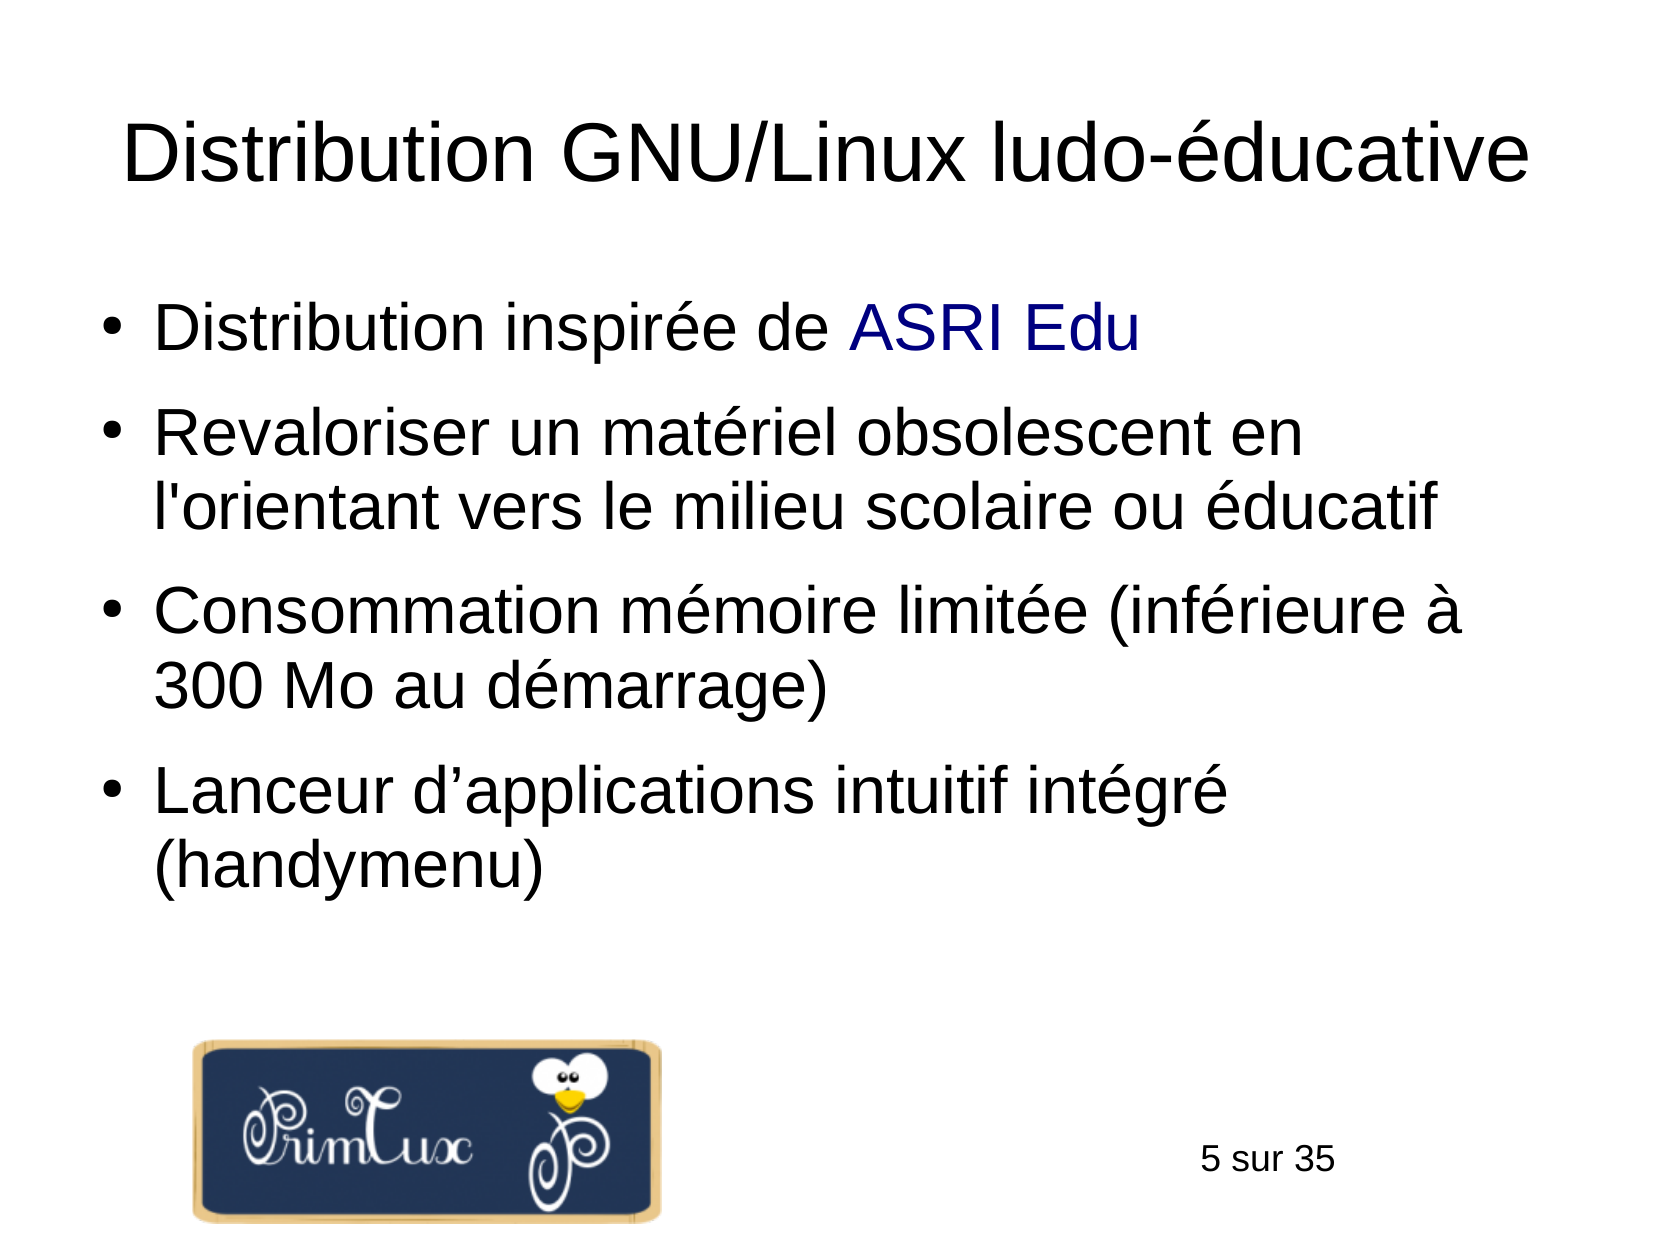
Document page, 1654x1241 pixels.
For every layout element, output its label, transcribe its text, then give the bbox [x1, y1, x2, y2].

picture [192, 1039, 662, 1224]
list Distribution inspirée de ASRI Edu Revaloriser un matériel obsolescent en l'orientant vers le milieu scolaire ou éducatif Consommation mémoire limitée (inférieure à 300 Mo au démarrage) Lanceur d’applications intuitif intégré (handymenu) [82, 290, 1571, 1010]
title Distribution GNU/Linux ludo-éducative [82, 49, 1571, 257]
